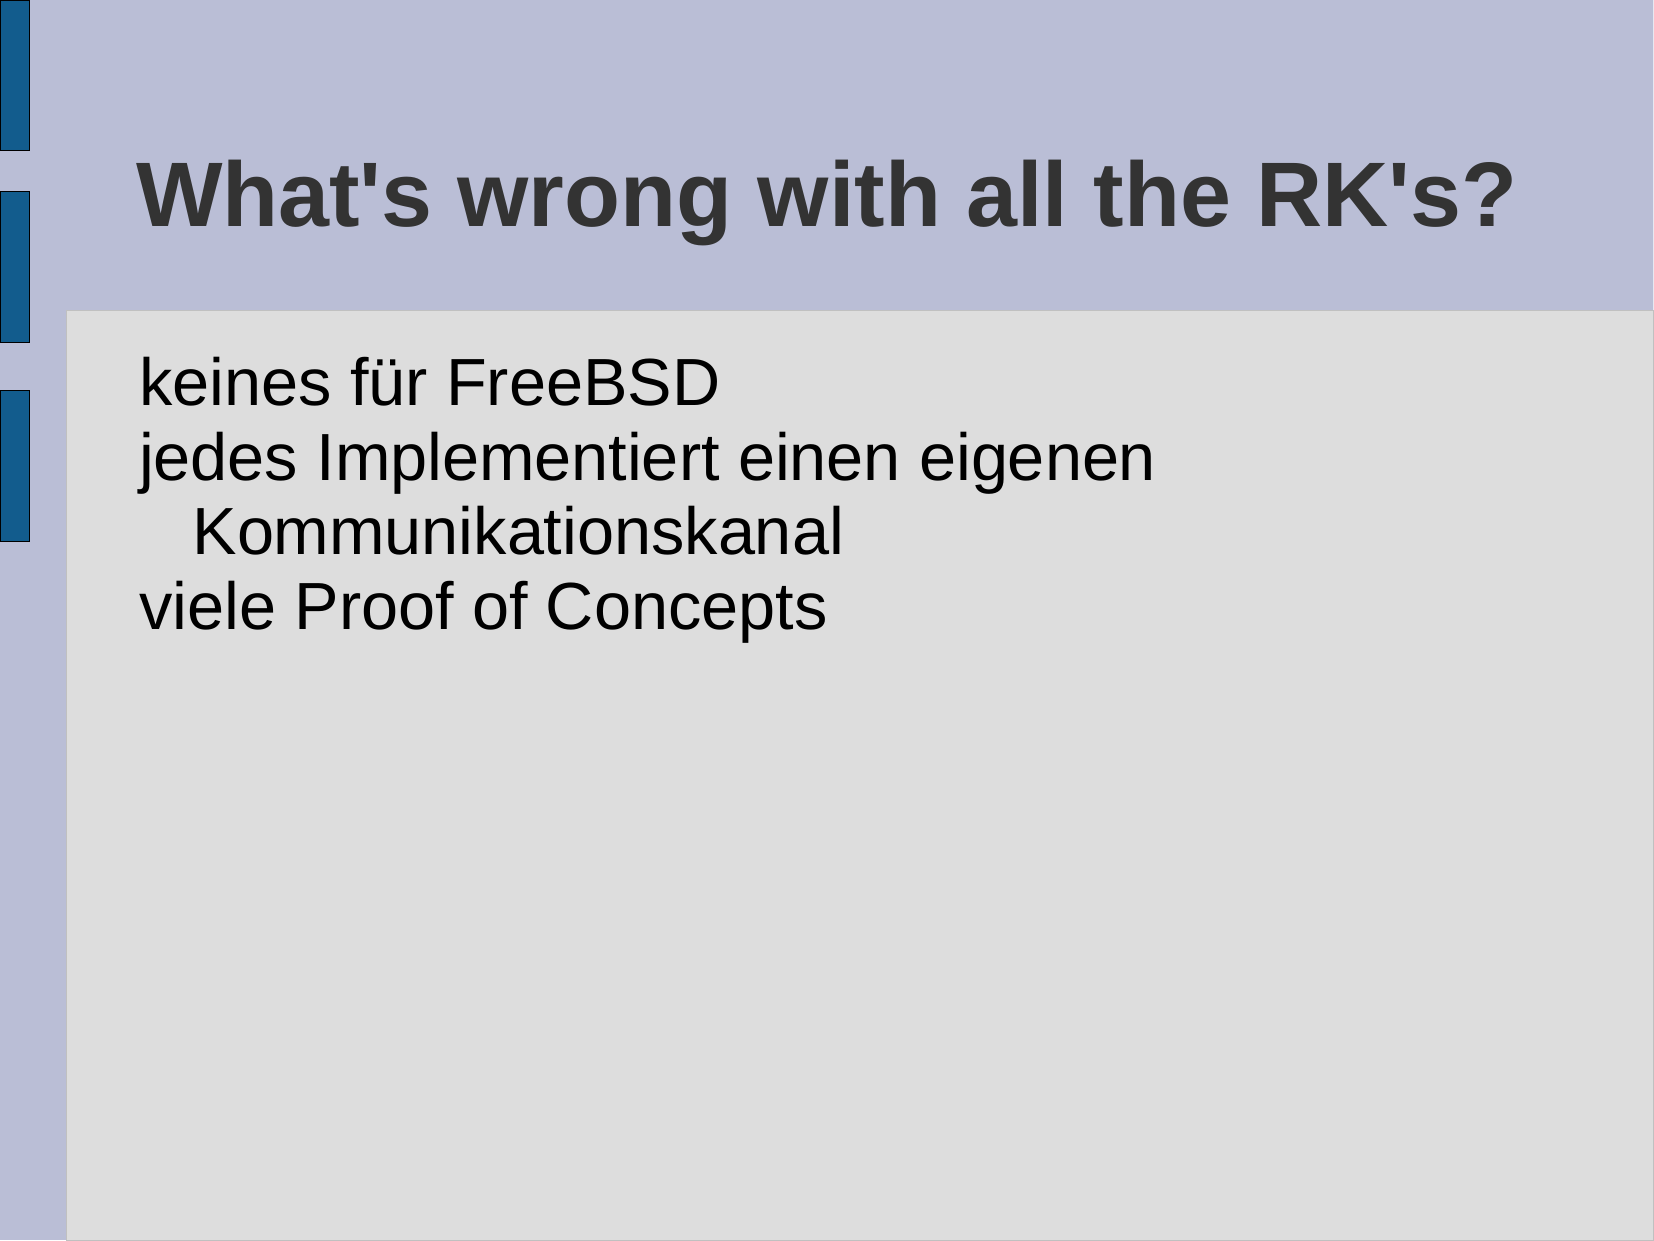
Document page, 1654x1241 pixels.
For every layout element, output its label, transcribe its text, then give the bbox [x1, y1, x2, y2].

title What's wrong with all the RK's? [121, 98, 1534, 291]
list keines für FreeBSD jedes Implementiert einen eigenen Kommunikationskanal viele Proof of Concepts [121, 344, 1534, 1112]
